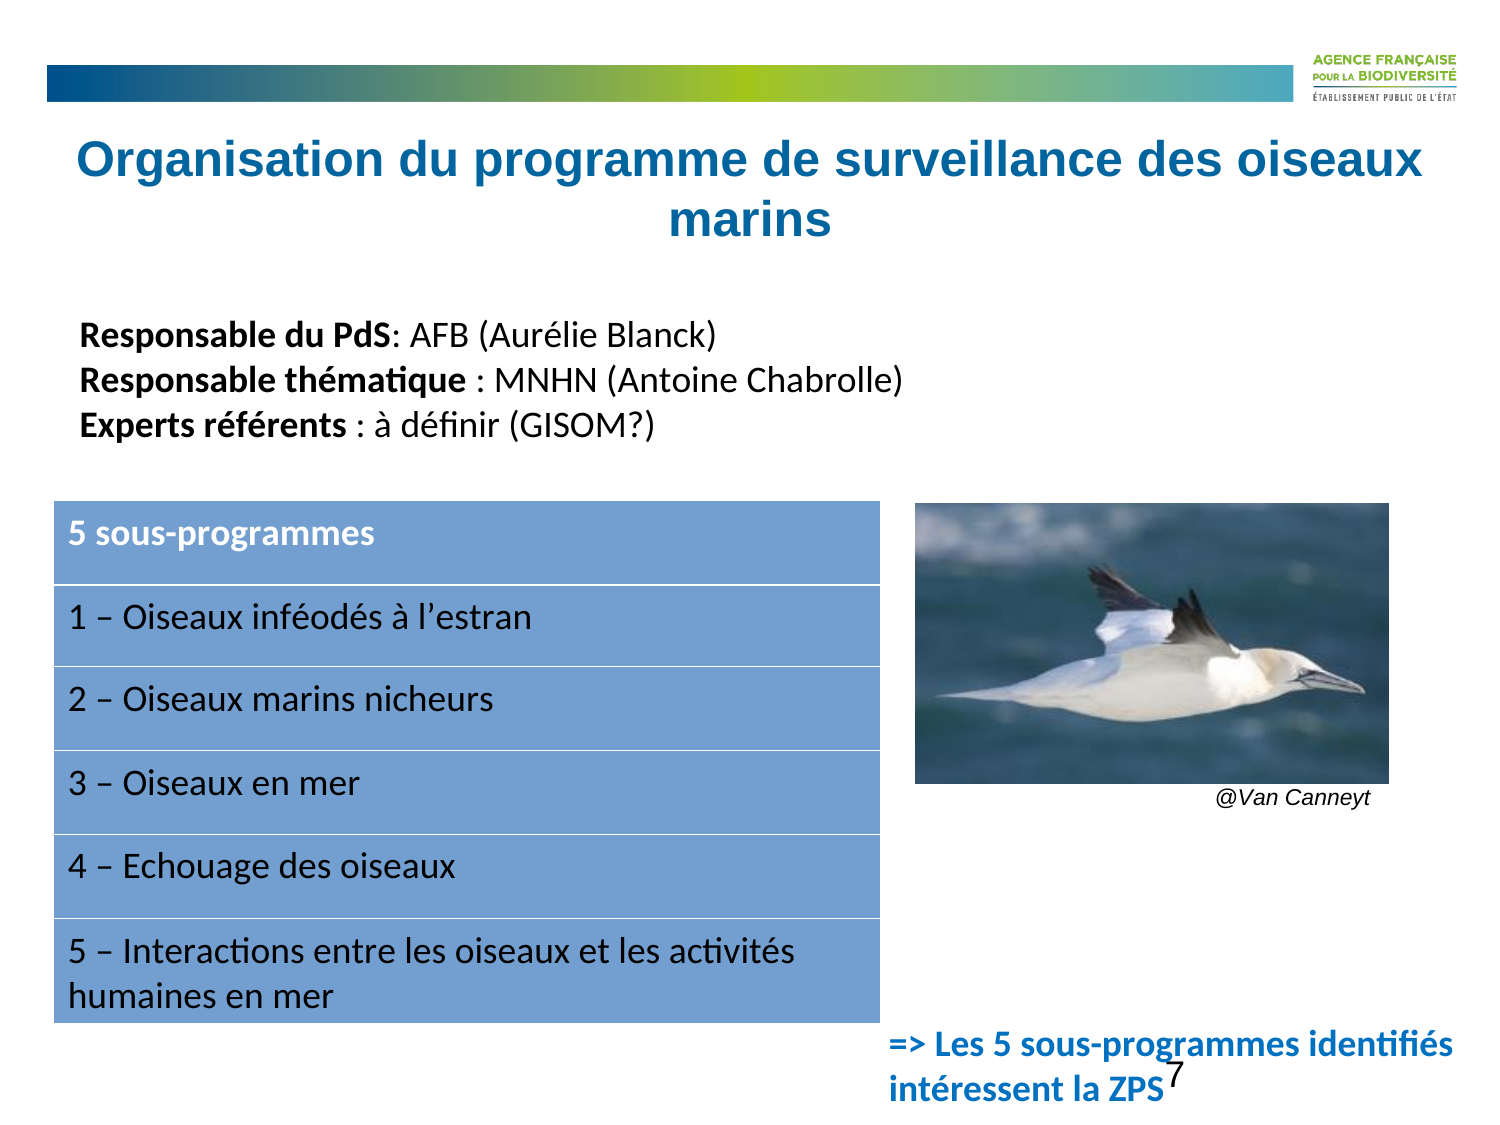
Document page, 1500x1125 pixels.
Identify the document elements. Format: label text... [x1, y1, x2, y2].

table_cell 5 – Interactions entre les oiseaux et les activités humaines en mer [54, 919, 880, 1023]
text_box => Les 5 sous-programmes identifiés intéressent la ZPS [874, 1011, 1500, 1118]
picture [1301, 46, 1483, 108]
text_box @Van Canneyt [1199, 774, 1386, 818]
text_box Organisation du programme de surveillance des oiseaux marins [41, 118, 1459, 255]
table_cell 4 – Echouage des oiseaux [54, 835, 880, 918]
table_header 5 sous-programmes [54, 501, 880, 584]
table_cell 3 – Oiseaux en mer [54, 751, 880, 834]
table_cell 2 – Oiseaux marins nicheurs [54, 667, 880, 750]
picture [47, 65, 1294, 102]
picture [915, 503, 1389, 784]
text_box Responsable du PdS: AFB (Aurélie Blanck) Responsable thématique : MNHN (Antoine Chabrolle) Experts référents : à définir (GISOM?) [64, 302, 1270, 454]
table_cell 1 – Oiseaux inféodés à l’estran [54, 586, 880, 666]
